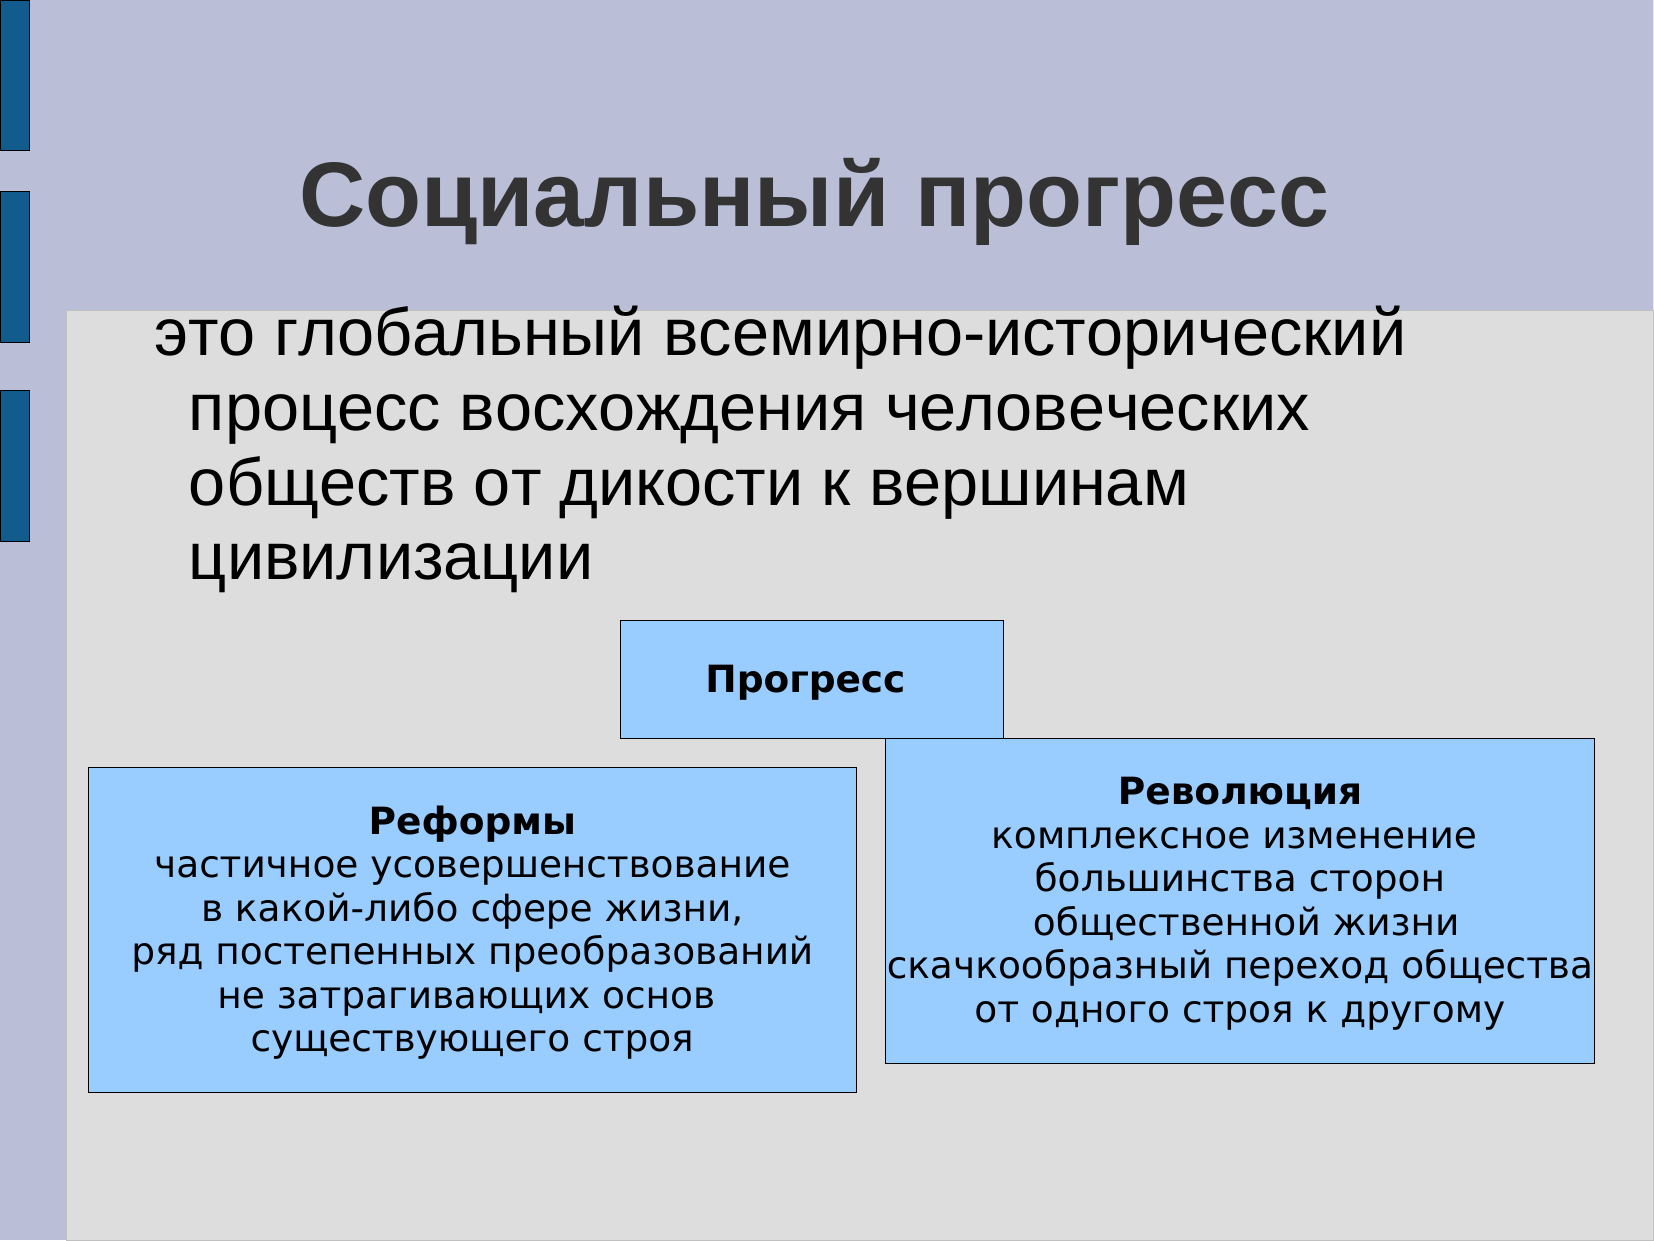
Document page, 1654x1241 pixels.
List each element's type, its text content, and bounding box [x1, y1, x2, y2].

text_box Революция комплексное изменение большинства сторон общественной жизни скачкообразный переход общества от одного строя к другому [885, 738, 1595, 1064]
text_box Реформы частичное усовершенствование в какой-либо сфере жизни, ряд постепенных преобразований не затрагивающих основ существующего строя [88, 767, 857, 1093]
list это глобальный всемирно-исторический процесс восхождения человеческих обществ от дикости к вершинам цивилизации [118, 295, 1506, 768]
title Социальный прогресс [121, 91, 1534, 299]
text_box Прогресс [620, 620, 1004, 739]
